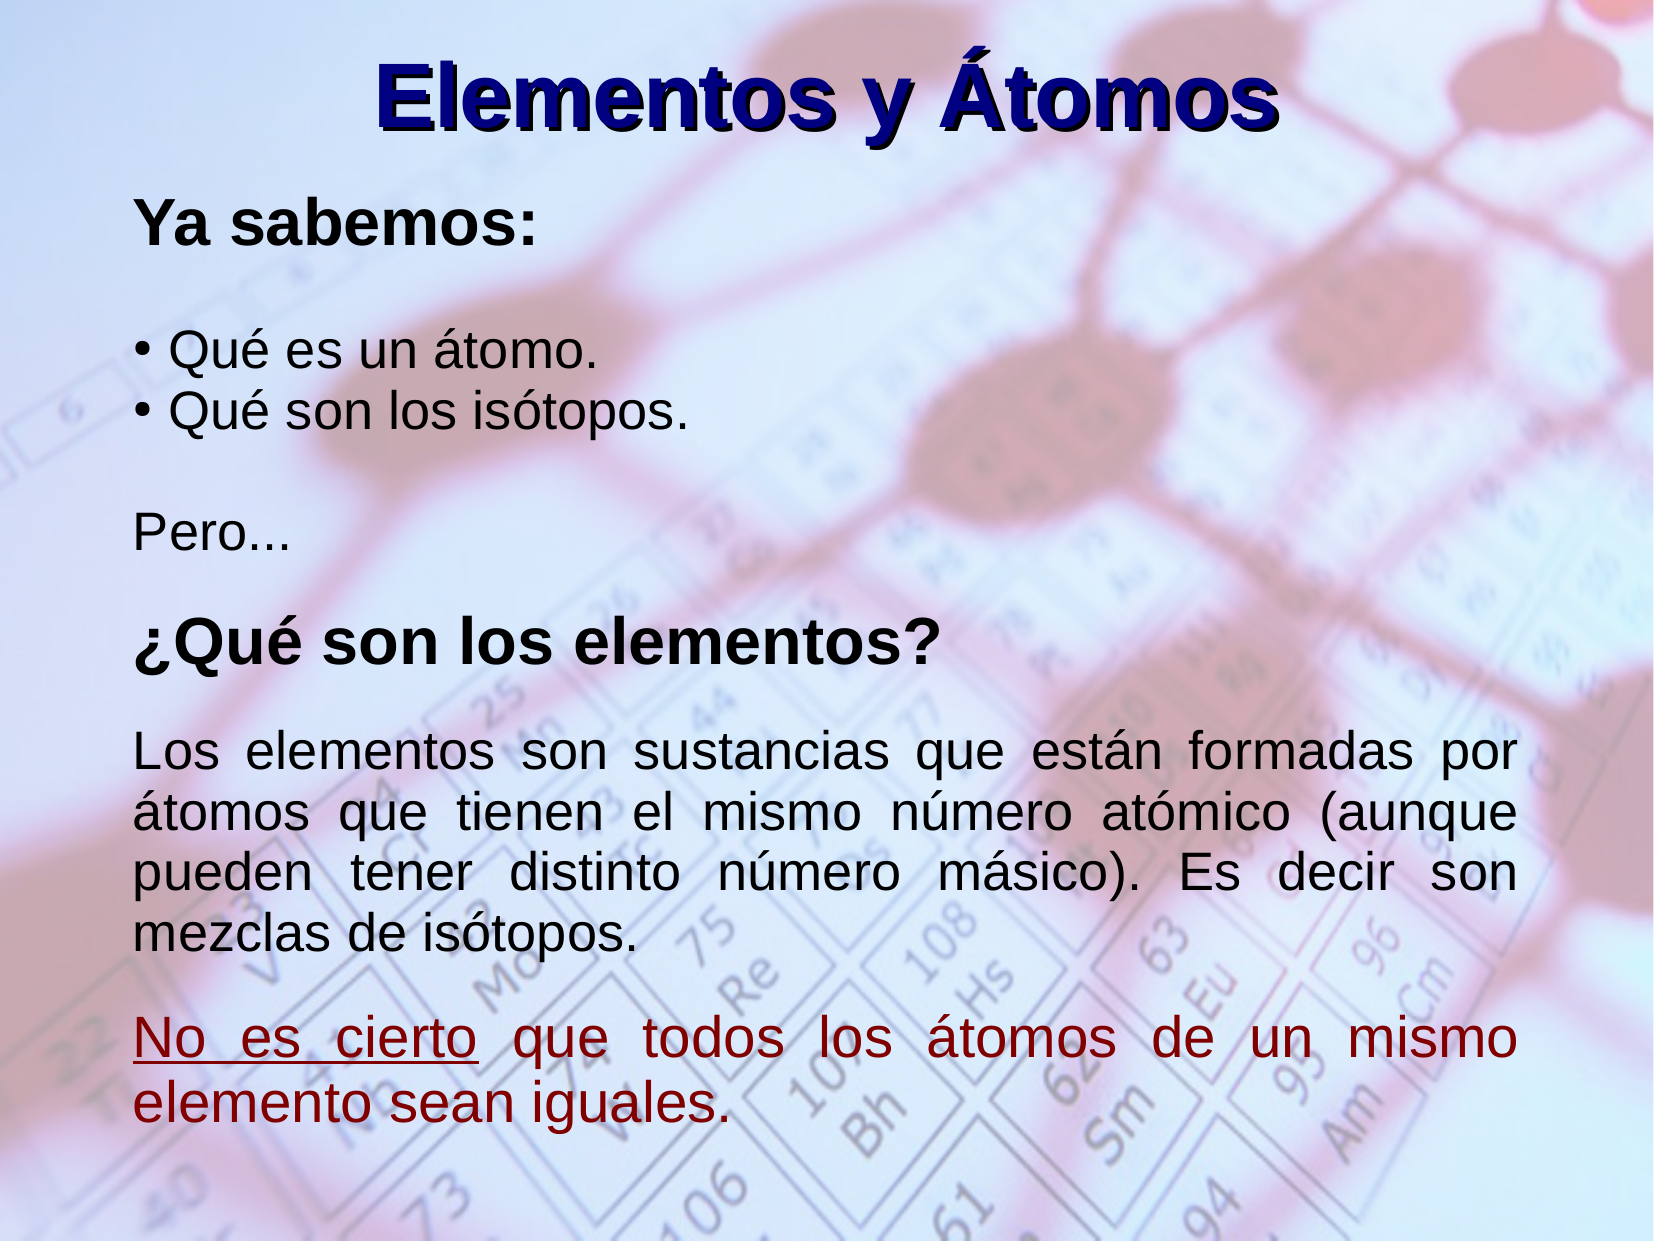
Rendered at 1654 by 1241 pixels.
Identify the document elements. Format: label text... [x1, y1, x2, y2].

text_box Ya sabemos: Qué es un átomo. Qué son los isótopos. Pero... ¿Qué son los elementos? Los elementos son sustancias que están formadas por átomos que tienen el mismo número atómico (aunque pueden tener distinto número másico). Es decir son mezclas de isótopos. No es cierto que todos los átomos de un mismo elemento sean iguales. [118, 177, 1536, 1173]
picture [0, 0, 1654, 1241]
title Elementos y Átomos [82, 44, 1571, 147]
